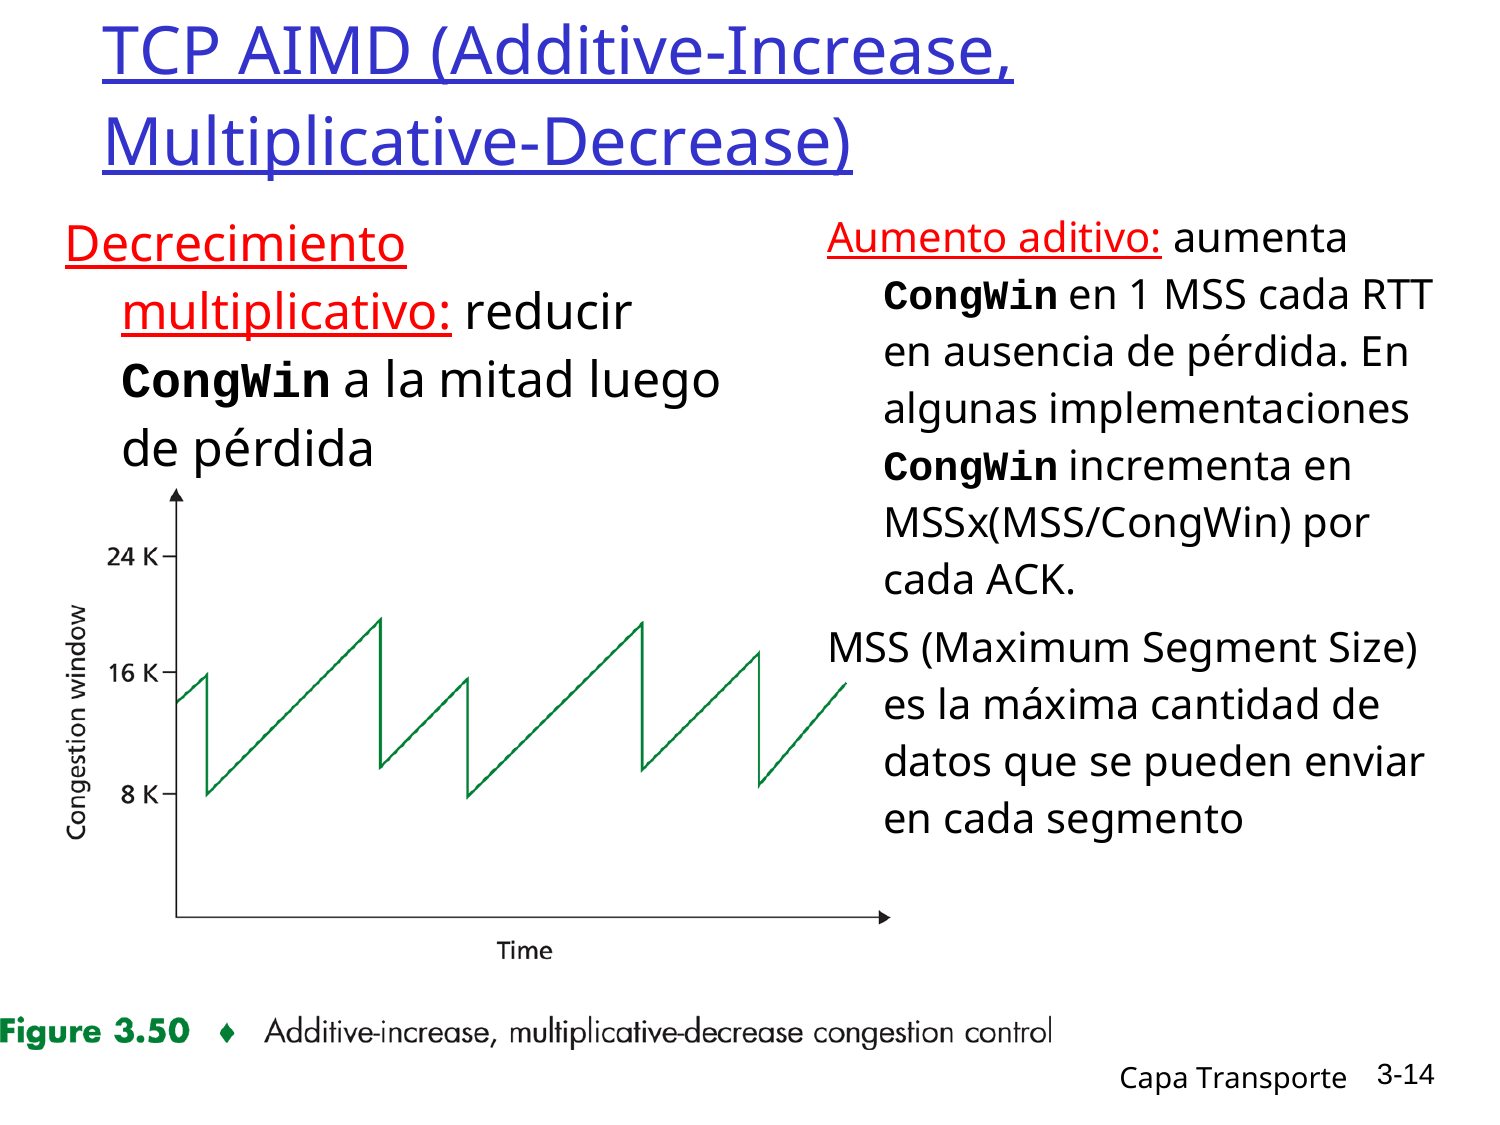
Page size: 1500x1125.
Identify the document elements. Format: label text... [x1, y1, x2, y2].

list Decrecimiento multiplicativo: reducir CongWin a la mitad luego de pérdida [49, 199, 763, 438]
text_box Aumento aditivo: aumenta CongWin en 1 MSS cada RTT en ausencia de pérdida. En algunas implementaciones CongWin incrementa en MSSx(MSS/CongWin) por cada ACK. MSS (Maximum Segment Size) es la máxima cantidad de datos que se pueden enviar en cada segmento [812, 200, 1463, 863]
picture [0, 488, 1051, 1051]
title TCP AIMD (Additive-Increase, Multiplicative-Decrease) [87, 0, 1363, 195]
